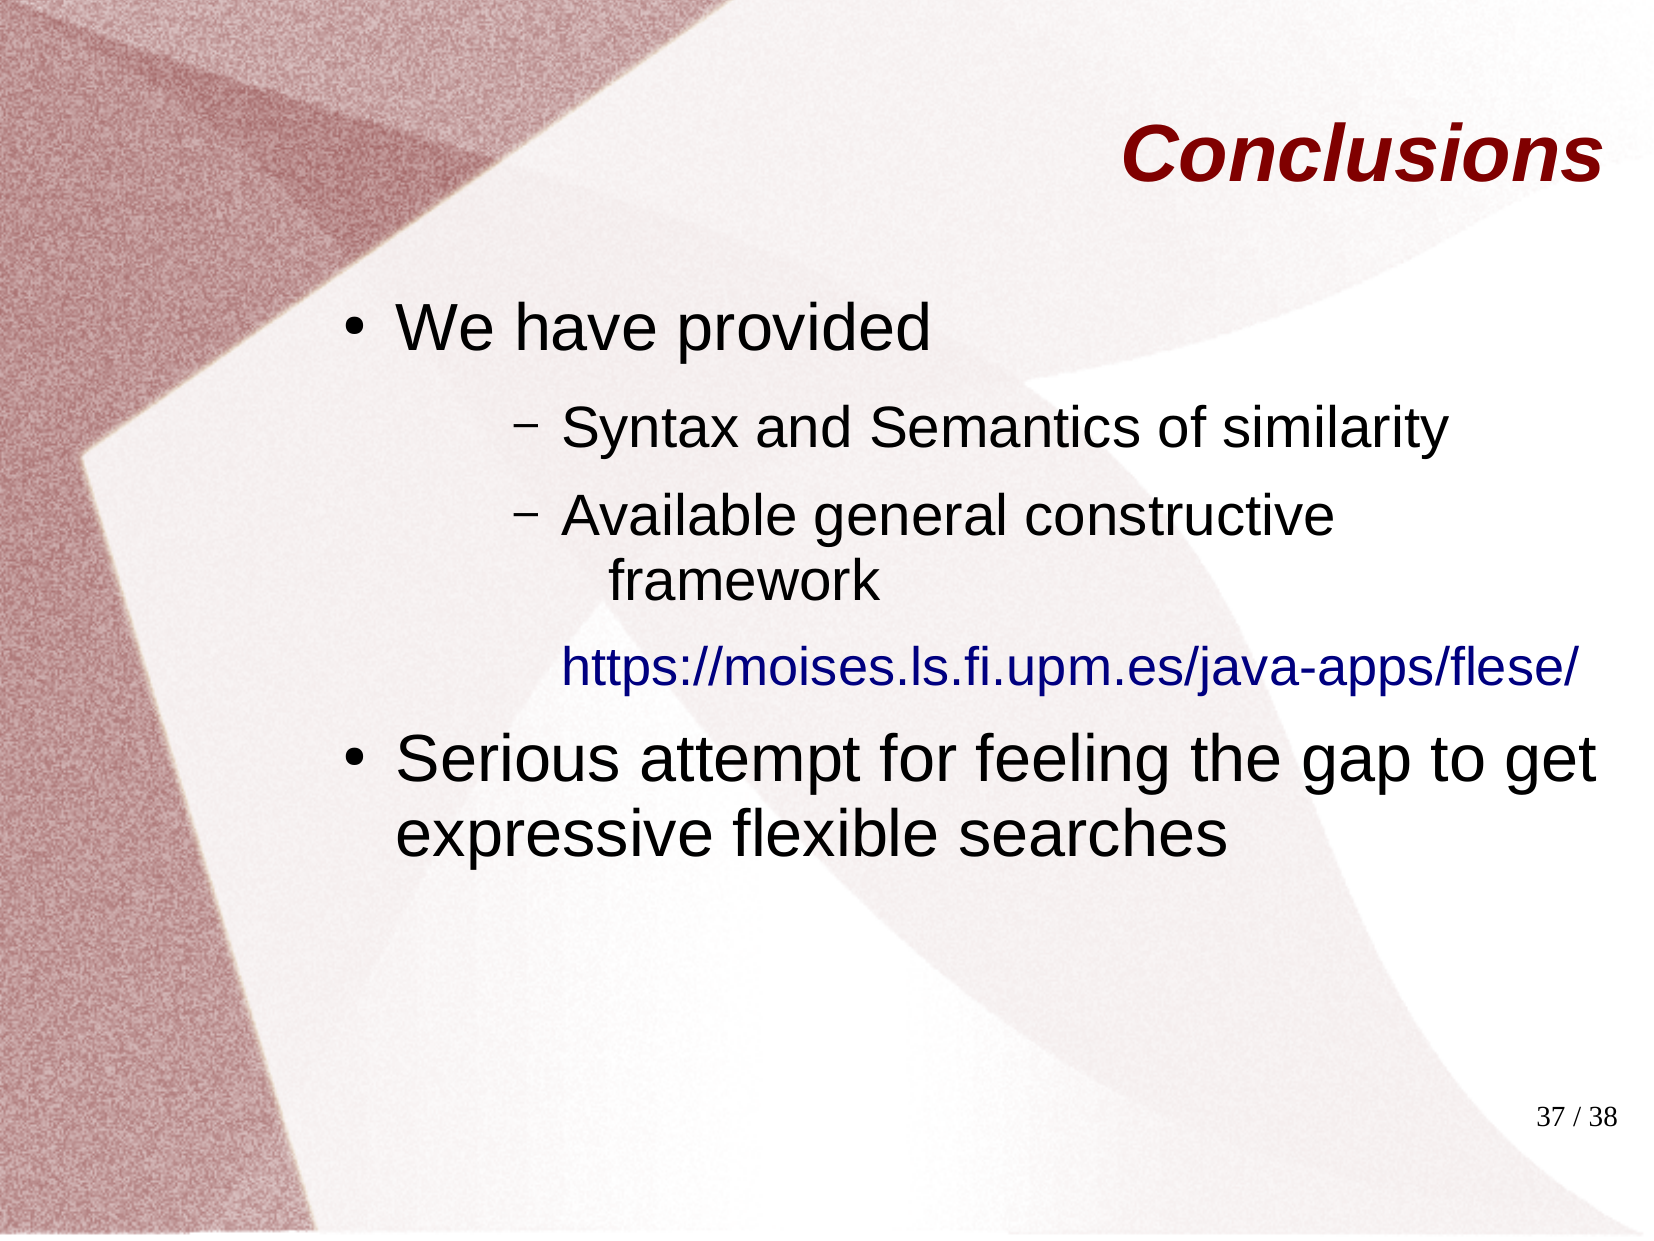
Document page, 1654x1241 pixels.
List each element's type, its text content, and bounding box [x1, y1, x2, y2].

list We have provided Syntax and Semantics of similarity Available general constructive framework https://moises.ls.fi.upm.es/java-apps/flese/ Serious attempt for feeling the gap to get expressive flexible searches [324, 290, 1601, 1010]
picture [0, 0, 1654, 1241]
title Conclusions [596, 49, 1607, 257]
